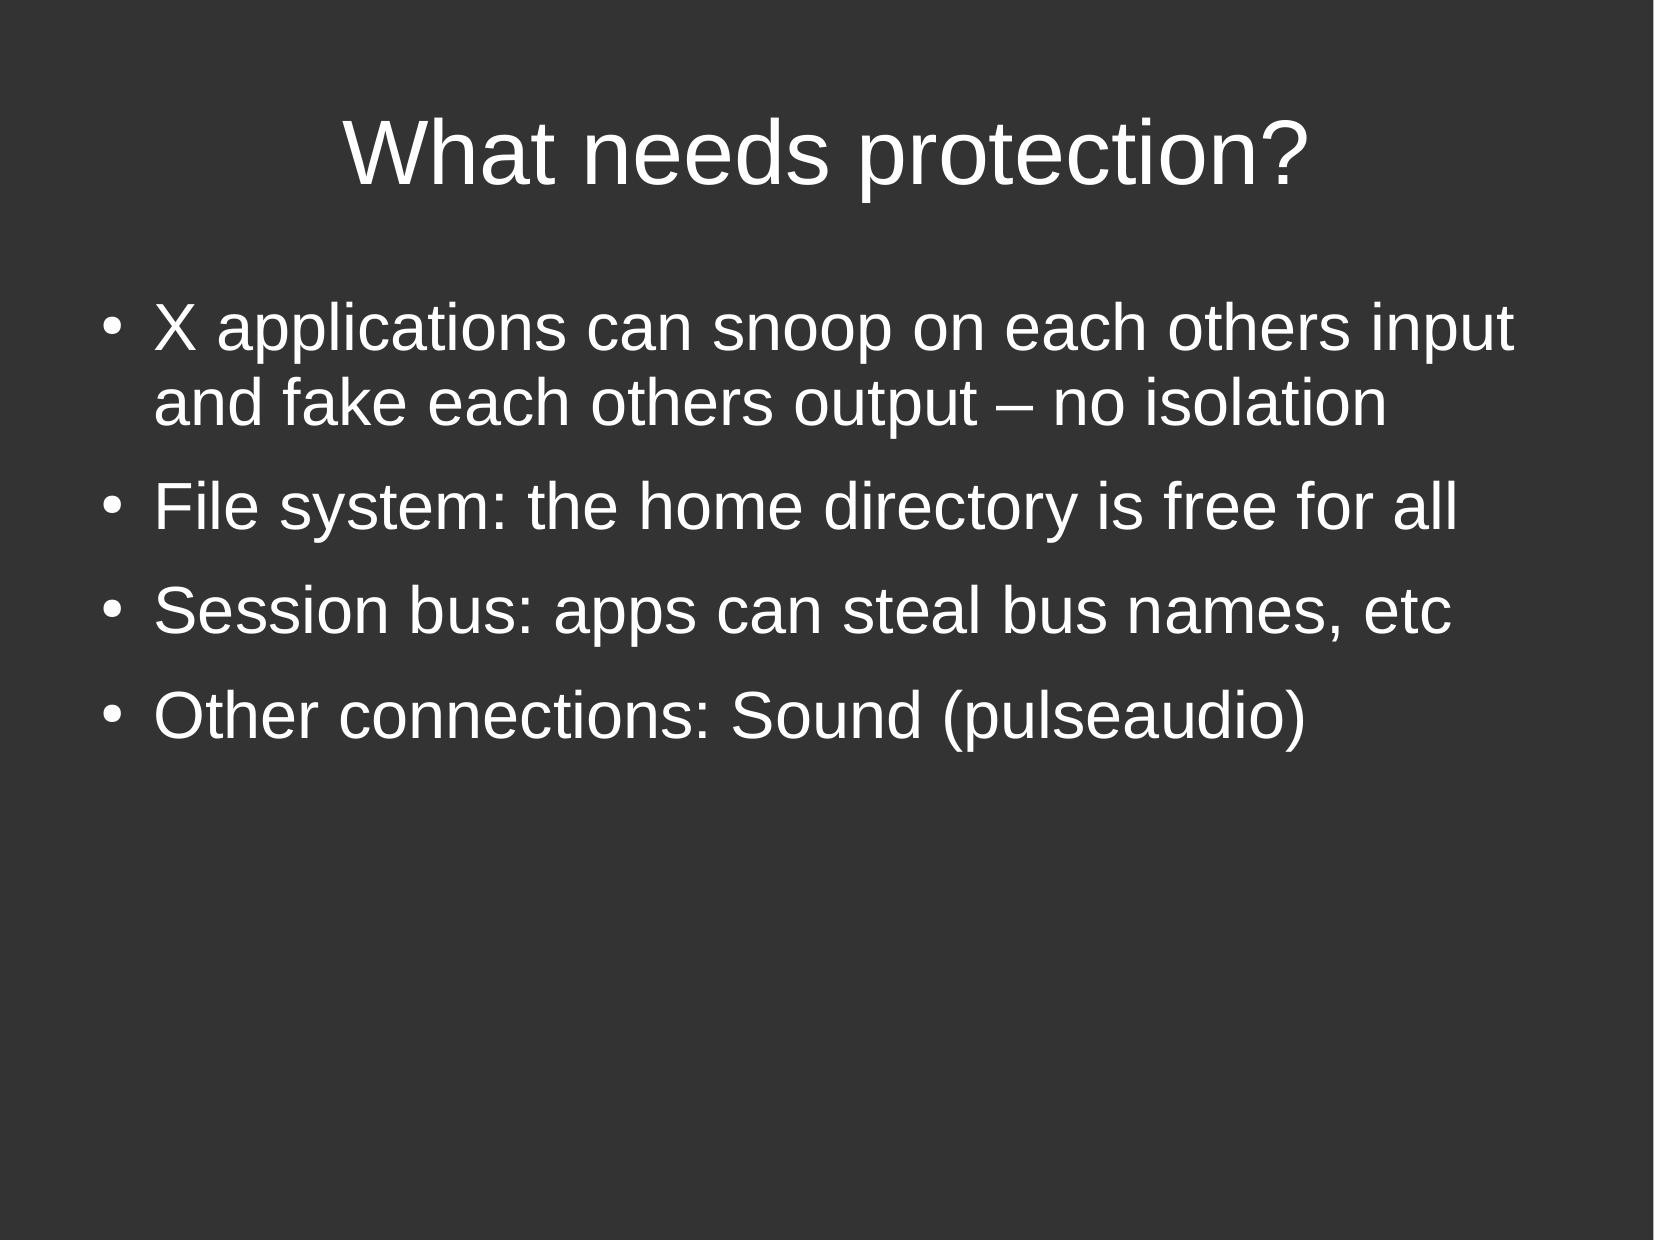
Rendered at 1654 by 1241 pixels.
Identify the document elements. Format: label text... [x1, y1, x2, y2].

title What needs protection? [82, 49, 1571, 257]
list X applications can snoop on each others input and fake each others output – no isolation File system: the home directory is free for all Session bus: apps can steal bus names, etc Other connections: Sound (pulseaudio) [82, 290, 1571, 1010]
